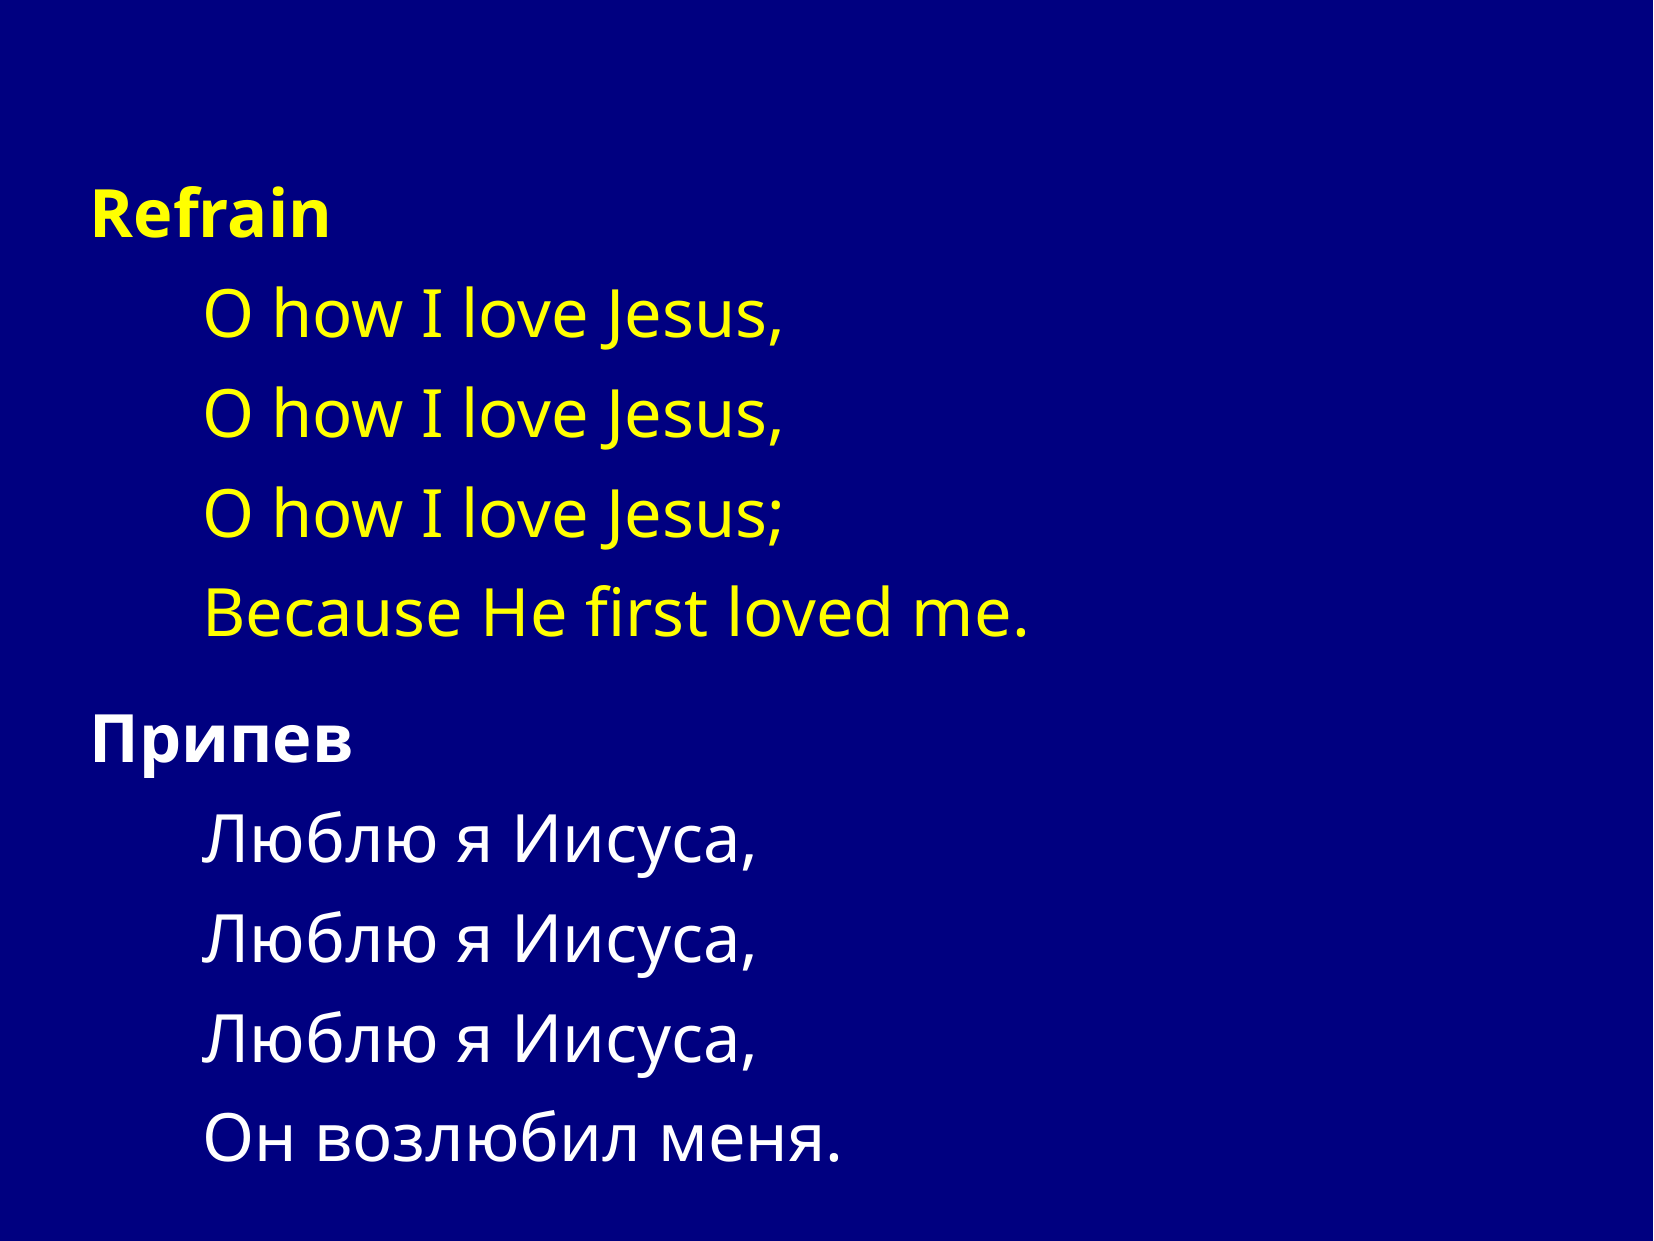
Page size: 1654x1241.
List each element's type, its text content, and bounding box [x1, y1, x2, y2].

text_box Refrain O how I love Jesus, O how I love Jesus, O how I love Jesus; Because He first loved me. [75, 150, 1576, 638]
text_box Припев Люблю я Иисуса, Люблю я Иисуса, Люблю я Иисуса, Он возлюбил меня. [75, 675, 1576, 1163]
